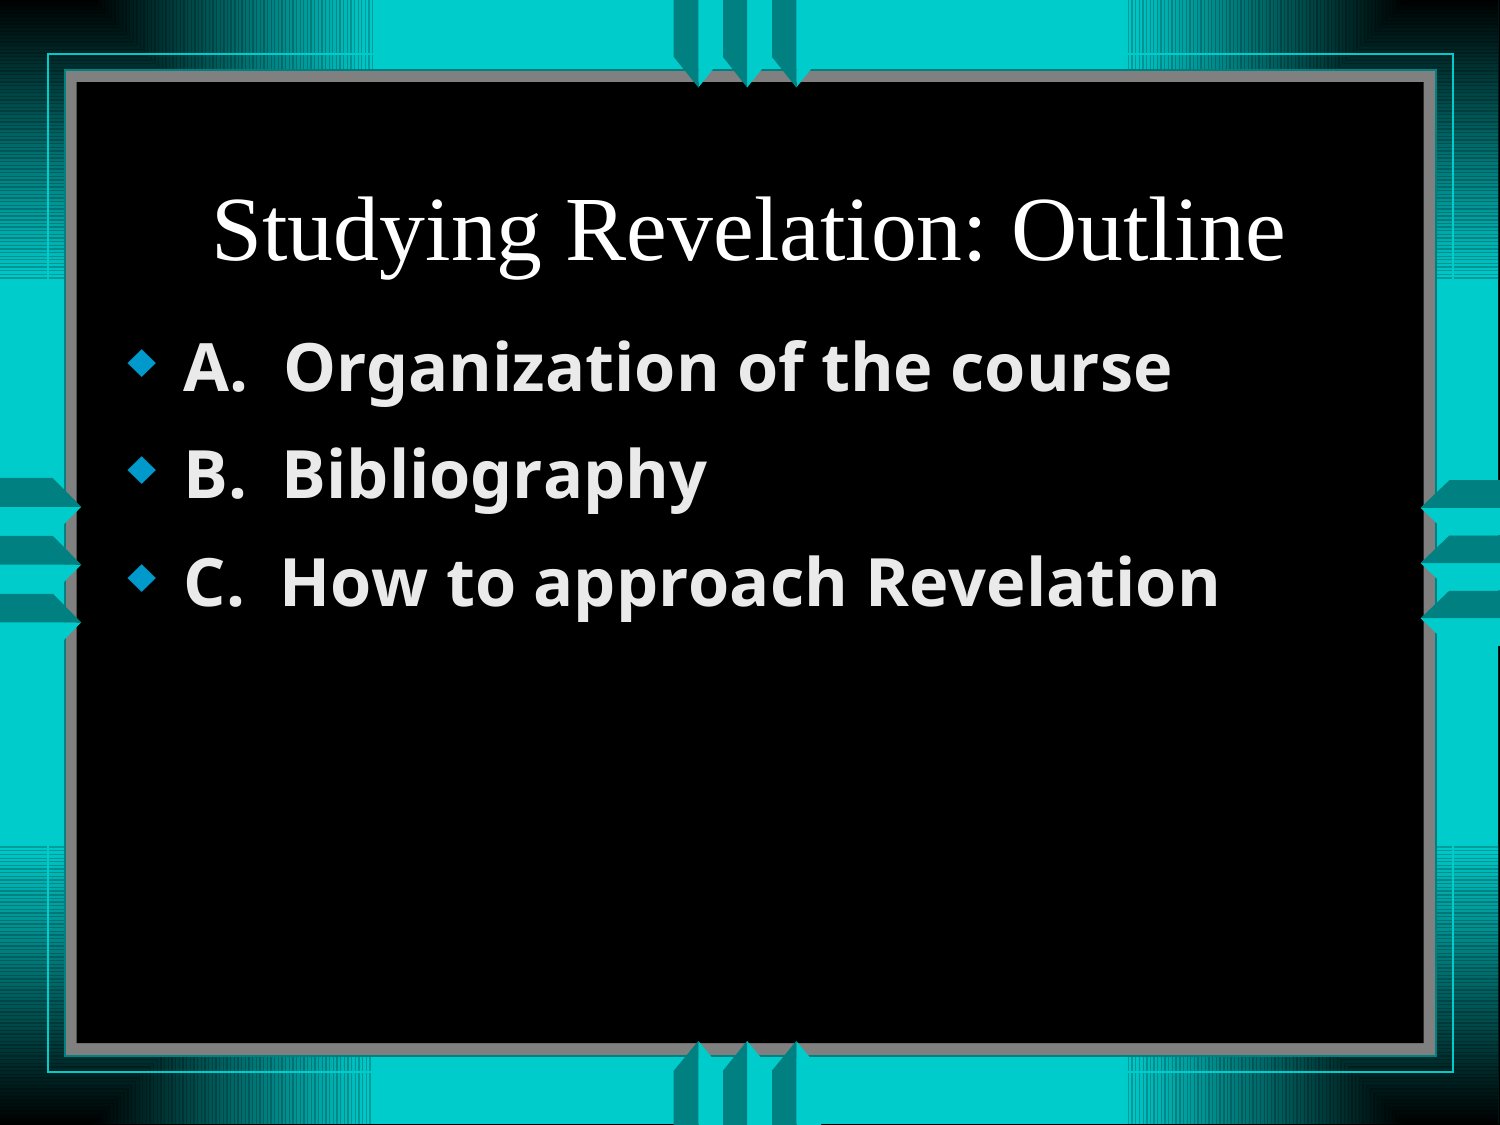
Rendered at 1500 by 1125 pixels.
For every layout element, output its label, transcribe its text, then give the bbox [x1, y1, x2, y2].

list A. Organization of the course B. Bibliography C. How to approach Revelation [112, 312, 1388, 988]
title Studying Revelation: Outline [112, 99, 1388, 288]
